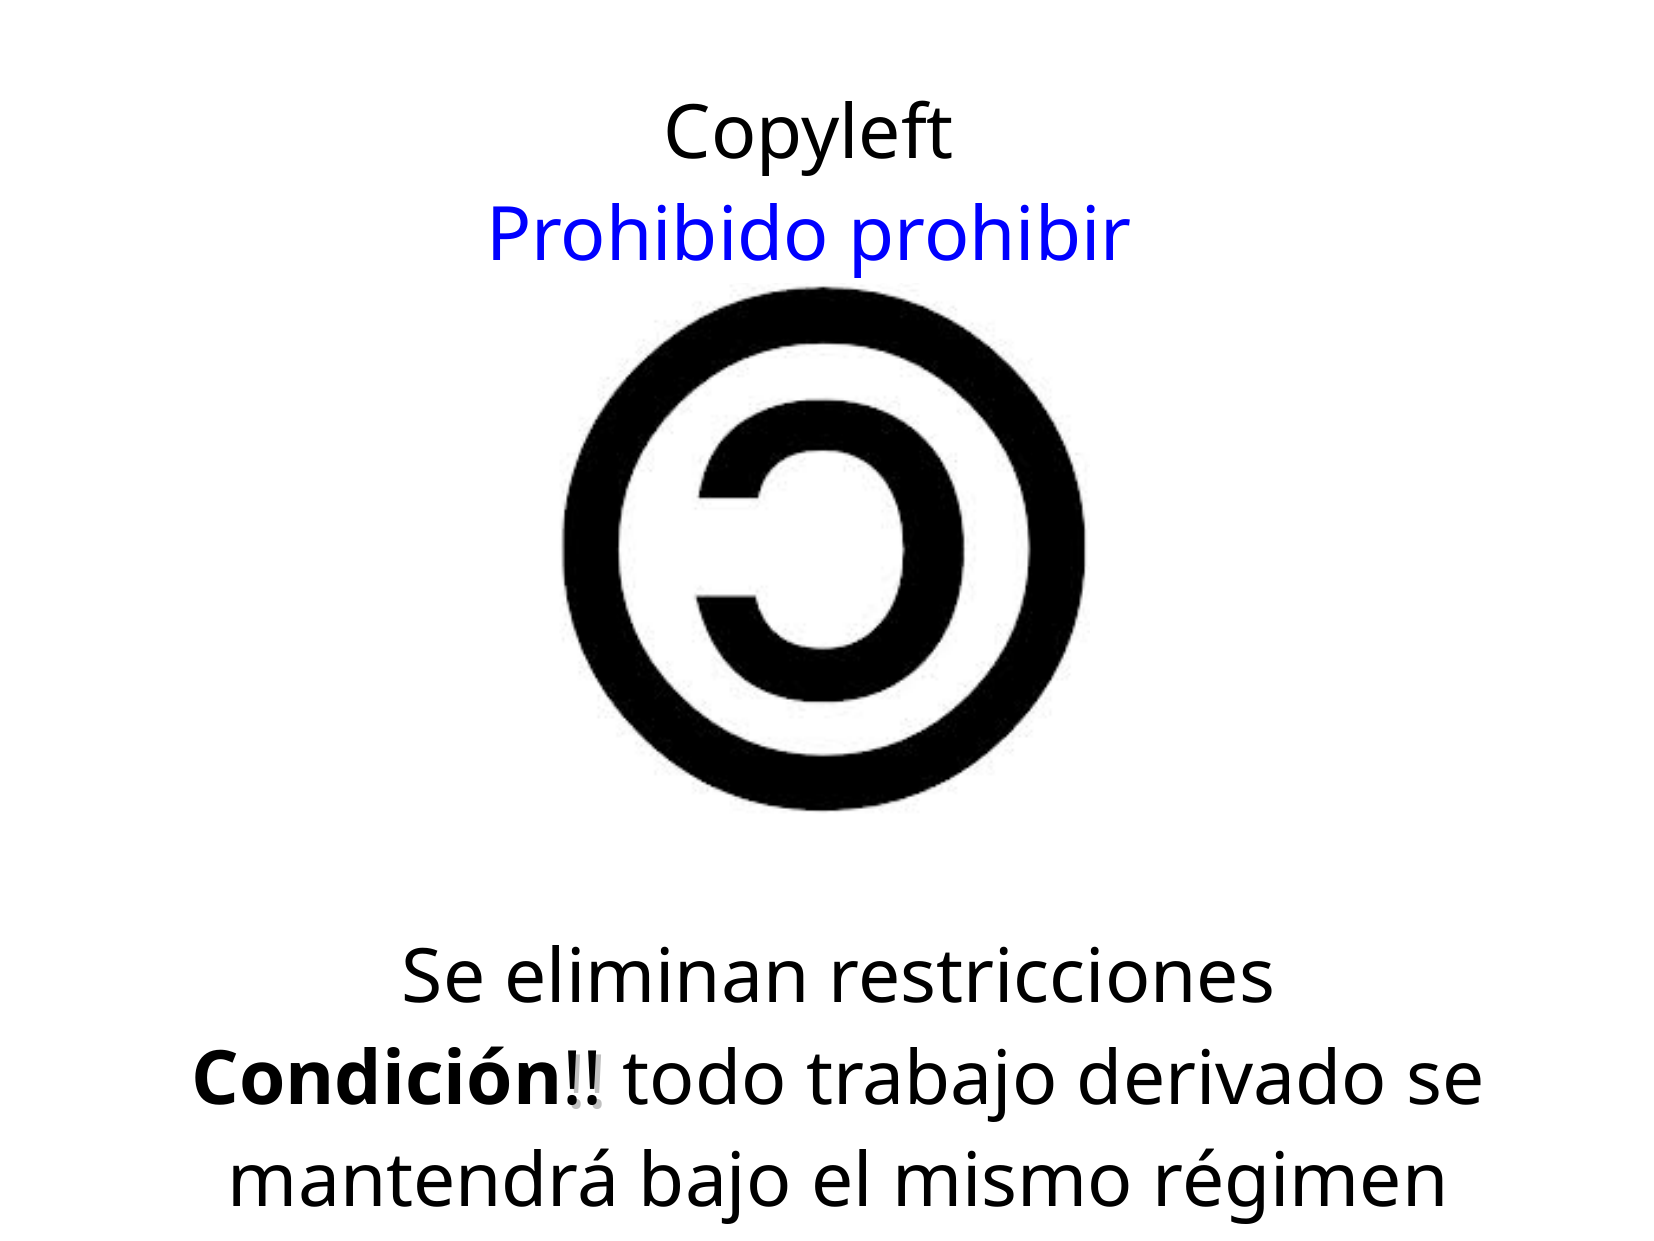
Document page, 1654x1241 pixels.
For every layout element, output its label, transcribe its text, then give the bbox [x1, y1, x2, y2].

text_box Copyleft Prohibido prohibir [259, 70, 1359, 260]
picture [558, 283, 1090, 816]
text_box Se eliminan restricciones Condición!! todo trabajo derivado se mantendrá bajo el mismo régimen [153, 914, 1524, 1222]
